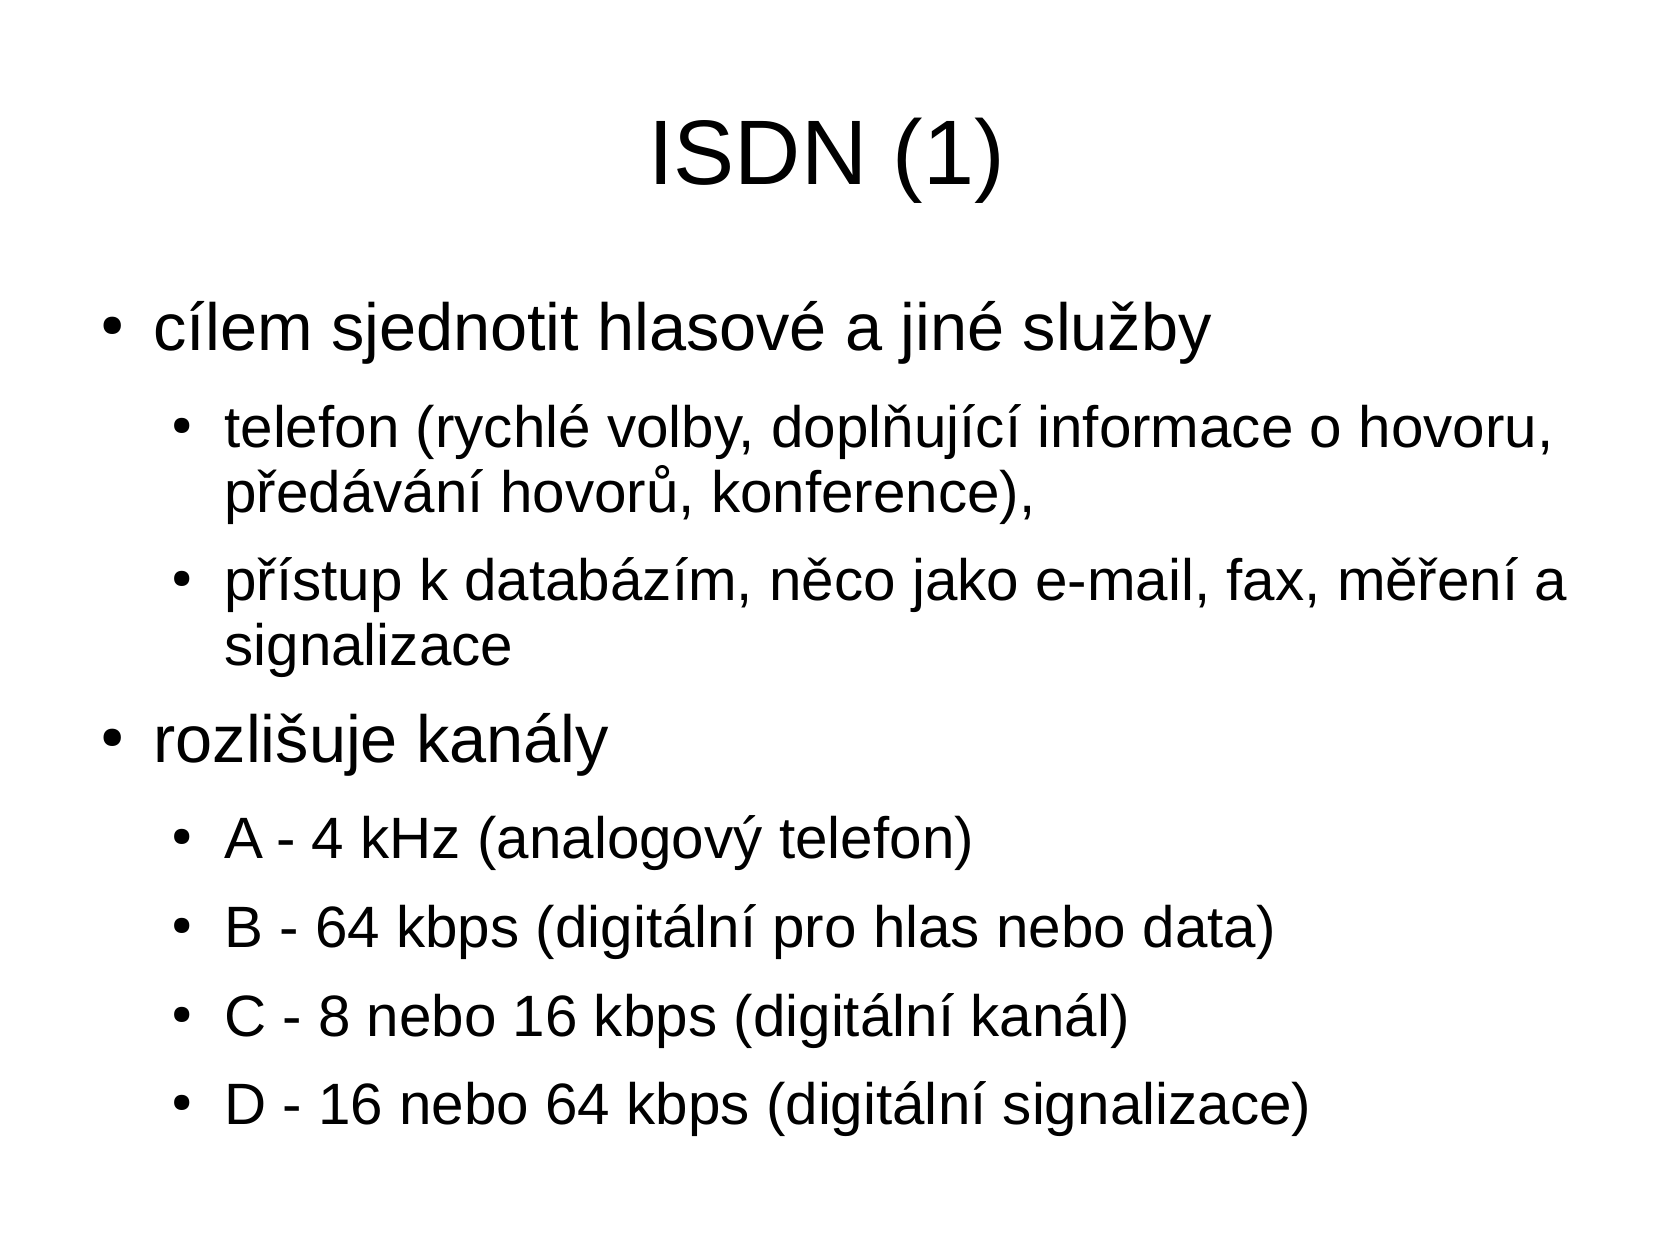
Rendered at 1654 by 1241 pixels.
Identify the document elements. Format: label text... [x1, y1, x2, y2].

list cílem sjednotit hlasové a jiné služby telefon (rychlé volby, doplňující informace o hovoru, předávání hovorů, konference), přístup k databázím, něco jako e-mail, fax, měření a signalizace rozlišuje kanály A - 4 kHz (analogový telefon) B - 64 kbps (digitální pro hlas nebo data) C - 8 nebo 16 kbps (digitální kanál) D - 16 nebo 64 kbps (digitální signalizace) [82, 290, 1571, 1136]
title ISDN (1) [82, 56, 1571, 250]
